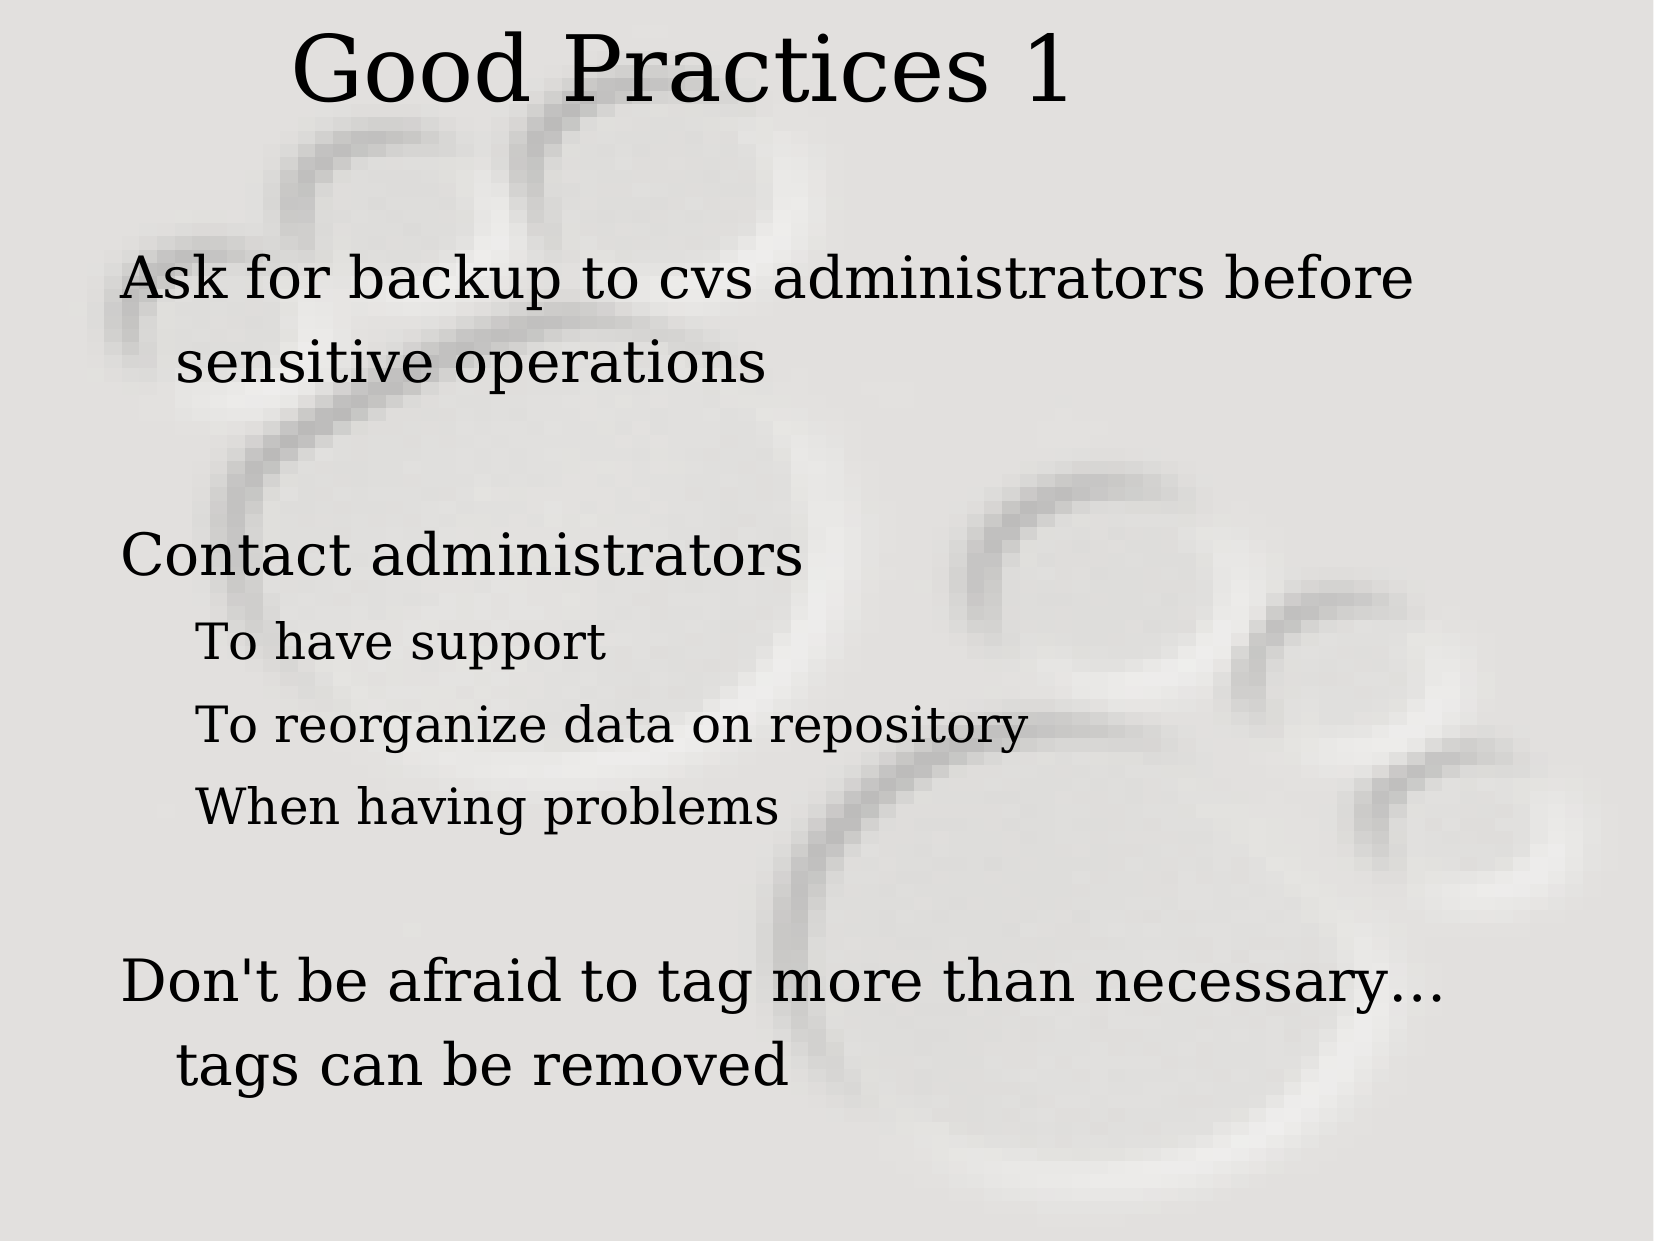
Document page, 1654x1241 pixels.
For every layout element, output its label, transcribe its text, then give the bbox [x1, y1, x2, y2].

title Good Practices 1 [275, 12, 1585, 136]
picture [0, 0, 1654, 1241]
list Ask for backup to cvs administrators before sensitive operations Contact administrators To have support To reorganize data on repository When having problems Don't be afraid to tag more than necessary…tags can be removed [105, 220, 1585, 1227]
